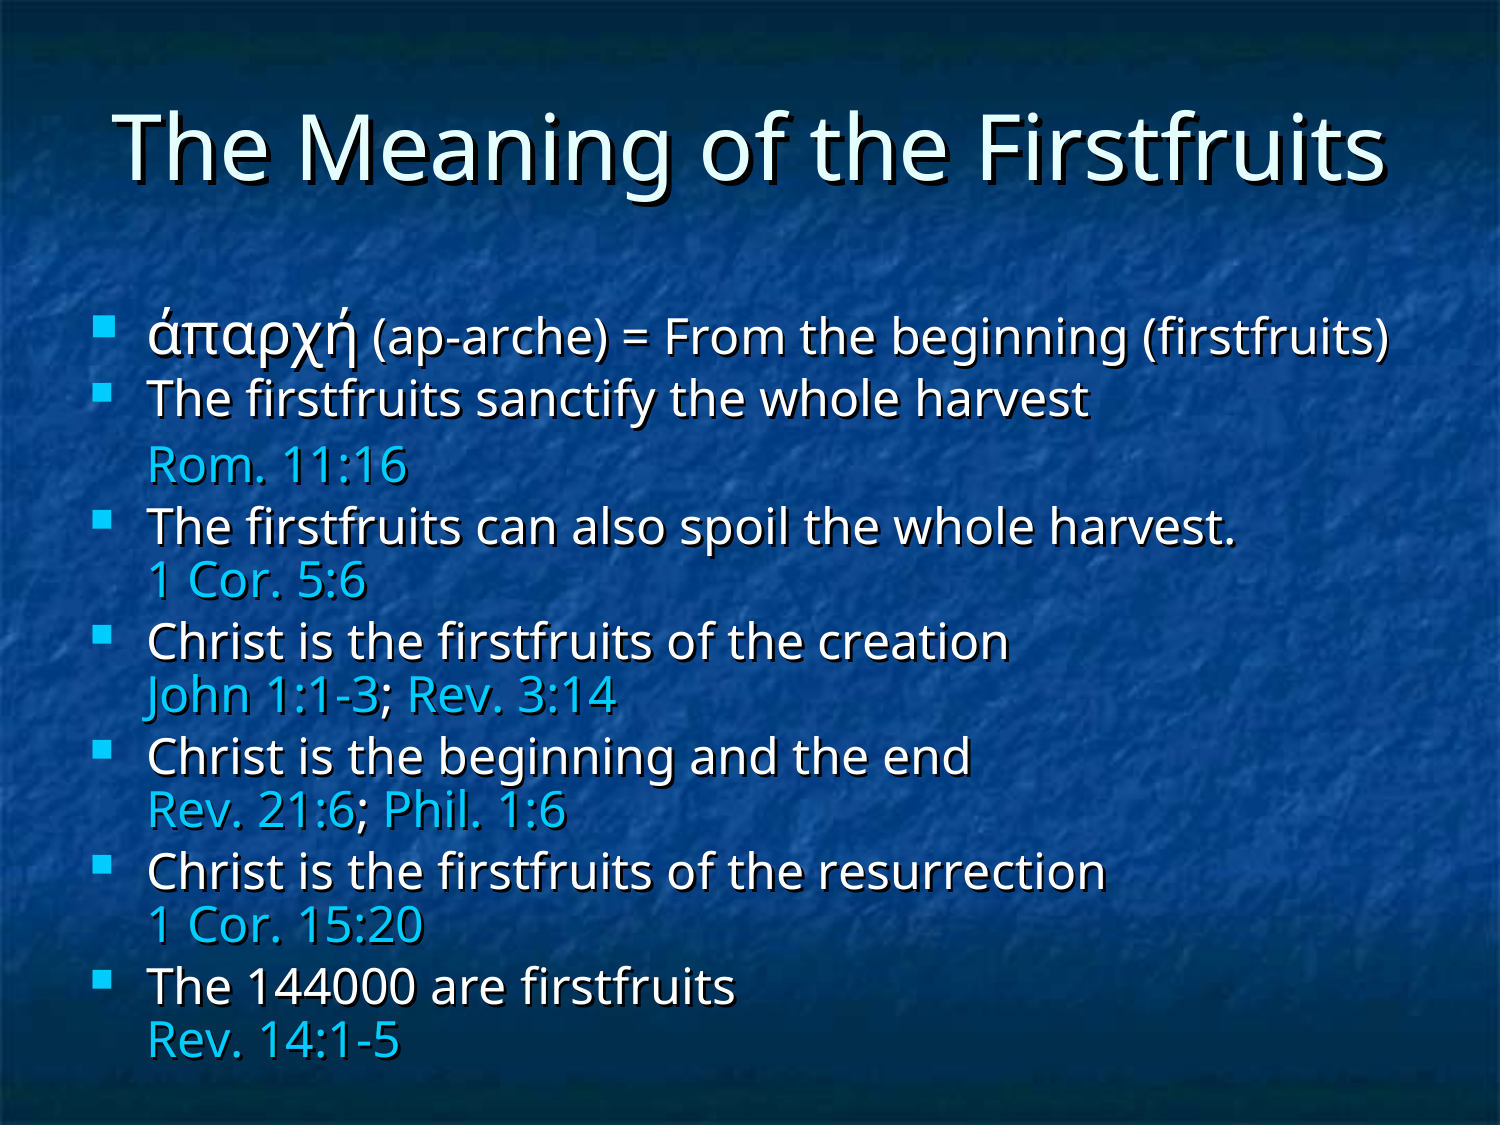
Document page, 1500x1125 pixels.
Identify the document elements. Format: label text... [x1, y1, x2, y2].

picture [0, 0, 1500, 1125]
list άπαρχή (ap-arche) = From the beginning (firstfruits) The firstfruits sanctify the whole harvest Rom. 11:16 The firstfruits can also spoil the whole harvest. 1 Cor. 5:6 Christ is the firstfruits of the creation John 1:1-3; Rev. 3:14 Christ is the beginning and the end Rev. 21:6; Phil. 1:6 Christ is the firstfruits of the resurrection 1 Cor. 15:20 The 144000 are firstfruits Rev. 14:1-5 [75, 302, 1426, 1039]
title The Meaning of the Firstfruits [75, 31, 1426, 257]
